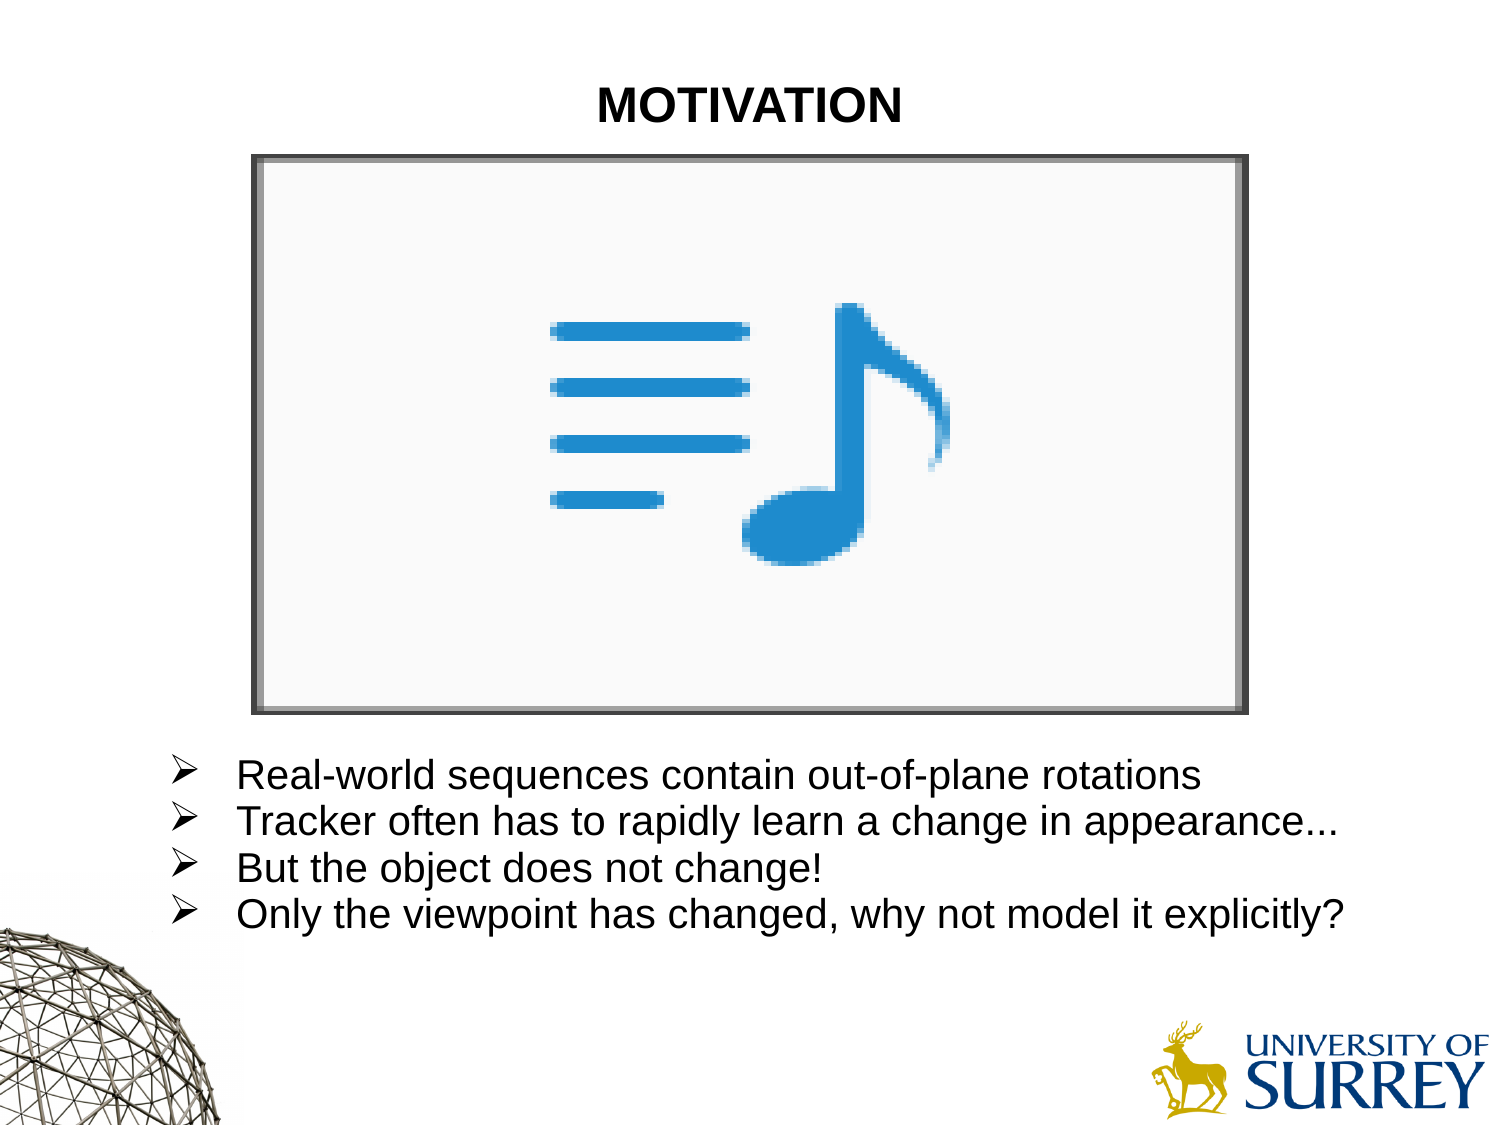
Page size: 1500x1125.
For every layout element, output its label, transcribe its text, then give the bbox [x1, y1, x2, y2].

picture [0, 872, 244, 1125]
text_box Real-world sequences contain out-of-plane rotations Tracker often has to rapidly learn a change in appearance... But the object does not change! Only the viewpoint has changed, why not model it explicitly? [153, 744, 1418, 945]
picture [1151, 1019, 1489, 1120]
title MOTIVATION [0, 65, 1500, 142]
text_box [250, 153, 1250, 716]
